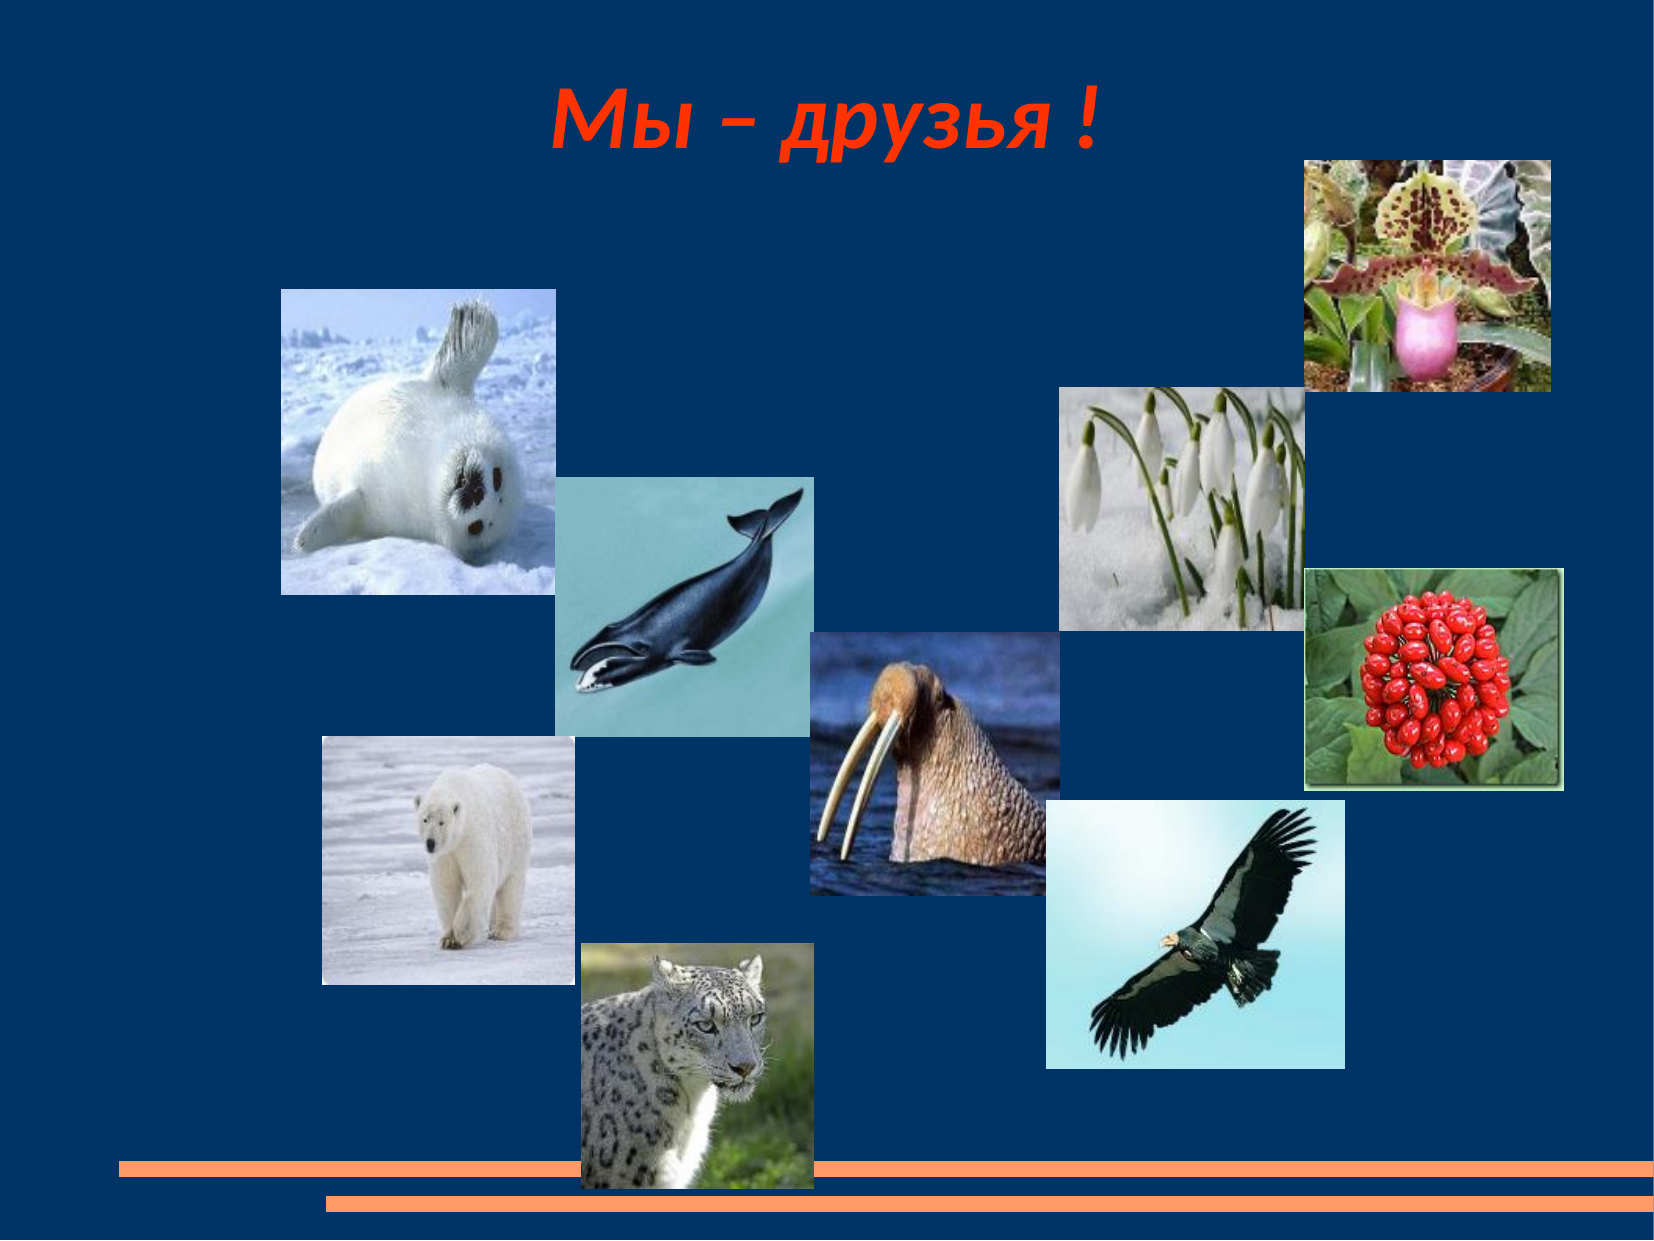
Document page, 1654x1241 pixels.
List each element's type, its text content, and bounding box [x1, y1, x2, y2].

picture [281, 289, 1345, 1069]
picture [581, 943, 814, 1189]
picture [1059, 160, 1564, 791]
title Мы – друзья ! [82, 49, 1571, 257]
